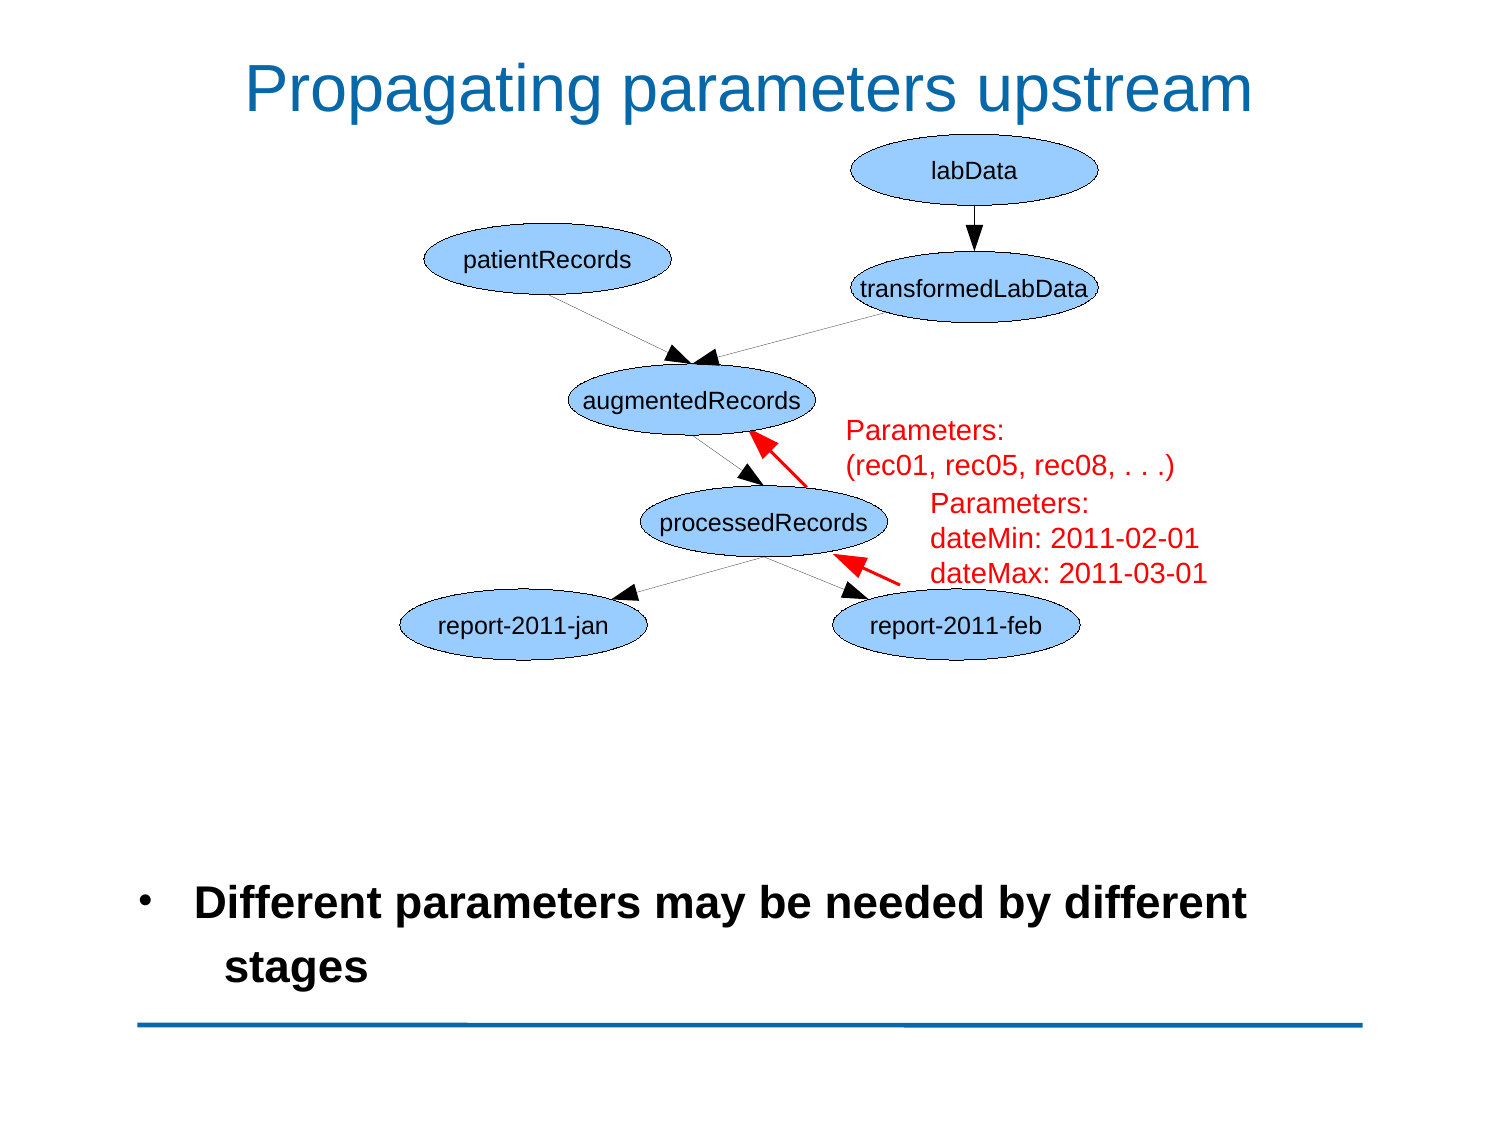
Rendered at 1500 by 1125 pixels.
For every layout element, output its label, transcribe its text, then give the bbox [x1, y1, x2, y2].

text_box Parameters: dateMin: 2011-02-01 dateMax: 2011-03-01 [915, 477, 1232, 597]
text_box augmentedRecords [568, 364, 816, 436]
text_box processedRecords [640, 485, 888, 557]
list Different parameters may be needed by different stages [115, 855, 1387, 1005]
text_box transformedLabData [850, 251, 1099, 323]
text_box report-2011-jan [399, 588, 648, 661]
text_box Parameters: (rec01, rec05, rec08, . . .) [830, 403, 1199, 489]
title Propagating parameters upstream [0, 6, 1500, 149]
text_box patientRecords [423, 223, 672, 295]
text_box labData [850, 134, 1099, 206]
text_box report-2011-feb [832, 591, 1081, 661]
